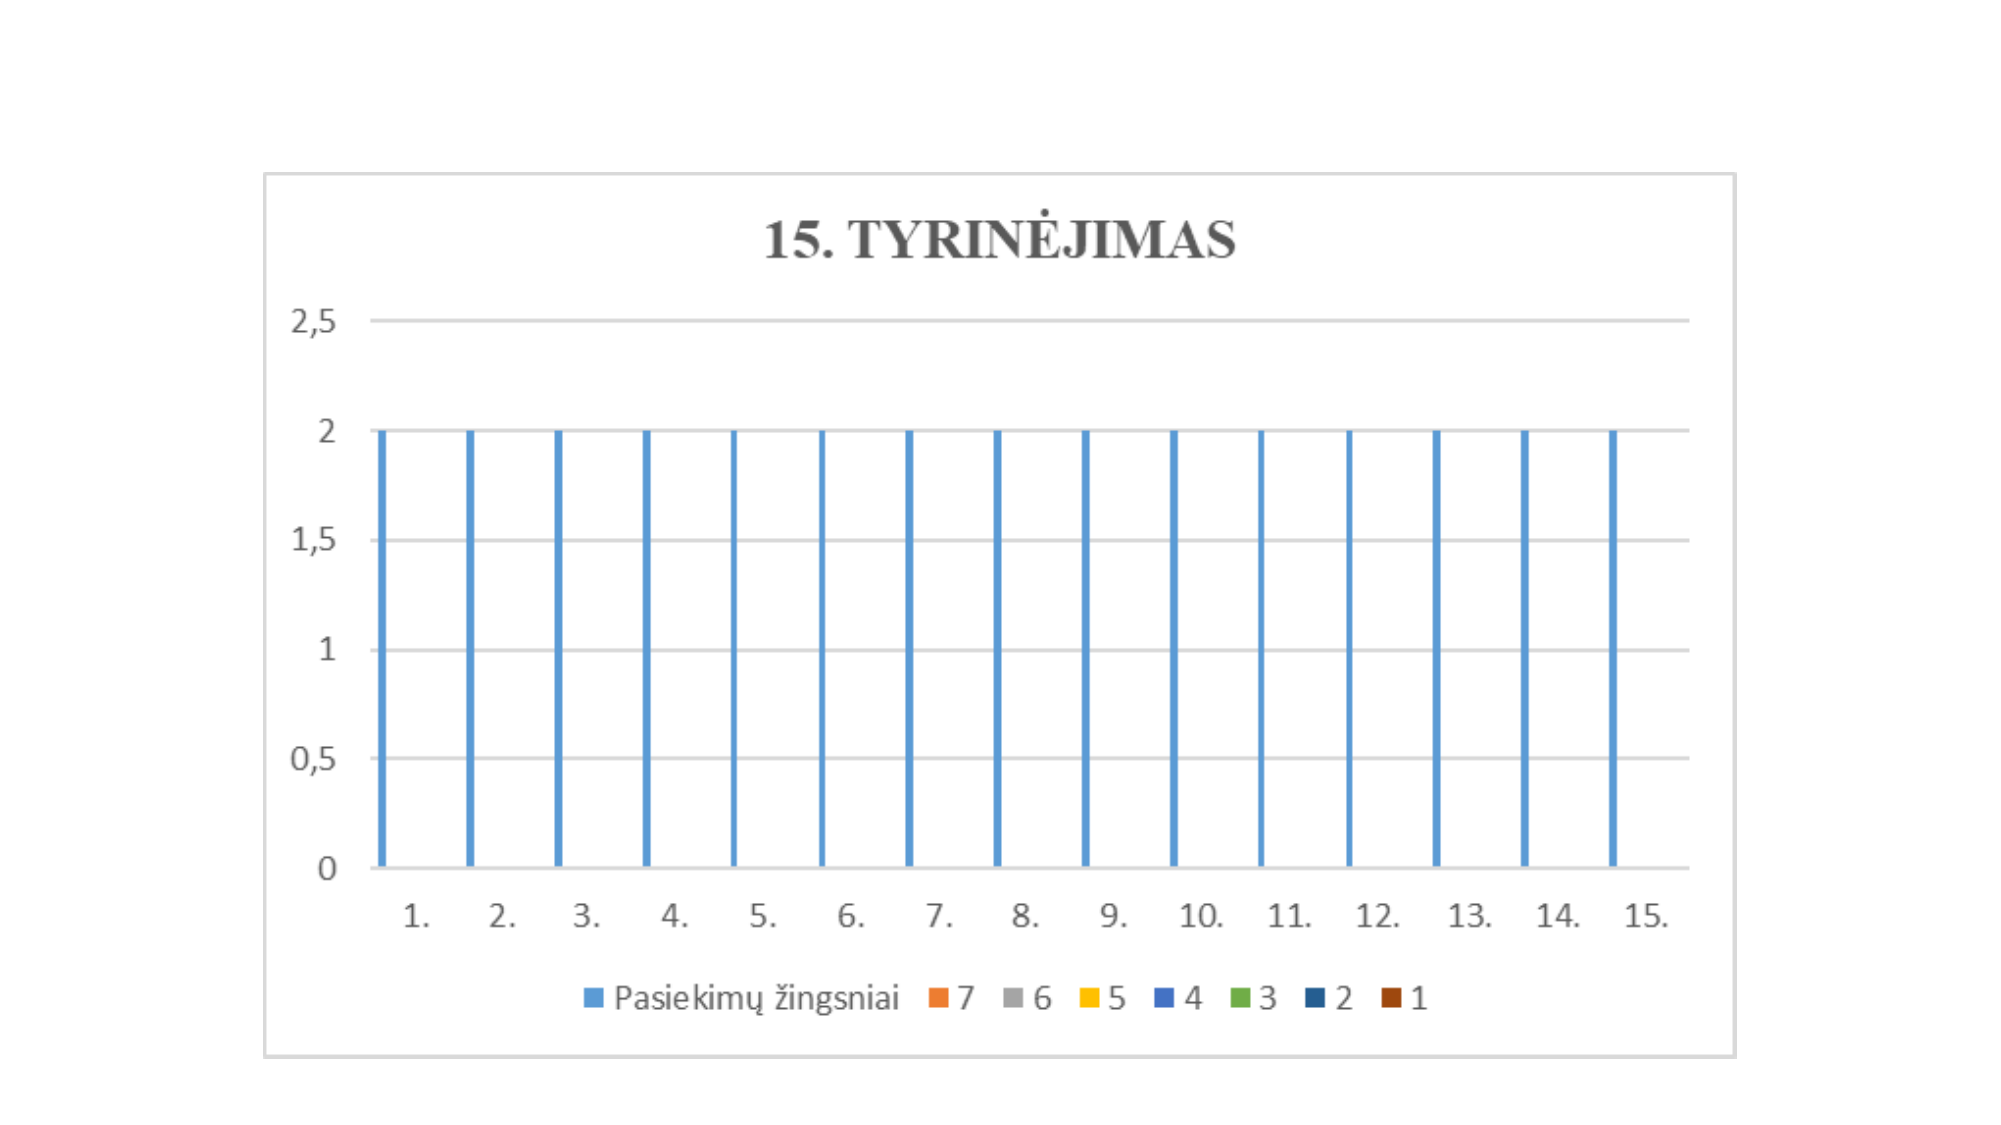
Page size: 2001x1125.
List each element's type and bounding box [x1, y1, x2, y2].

picture [263, 172, 1737, 1059]
